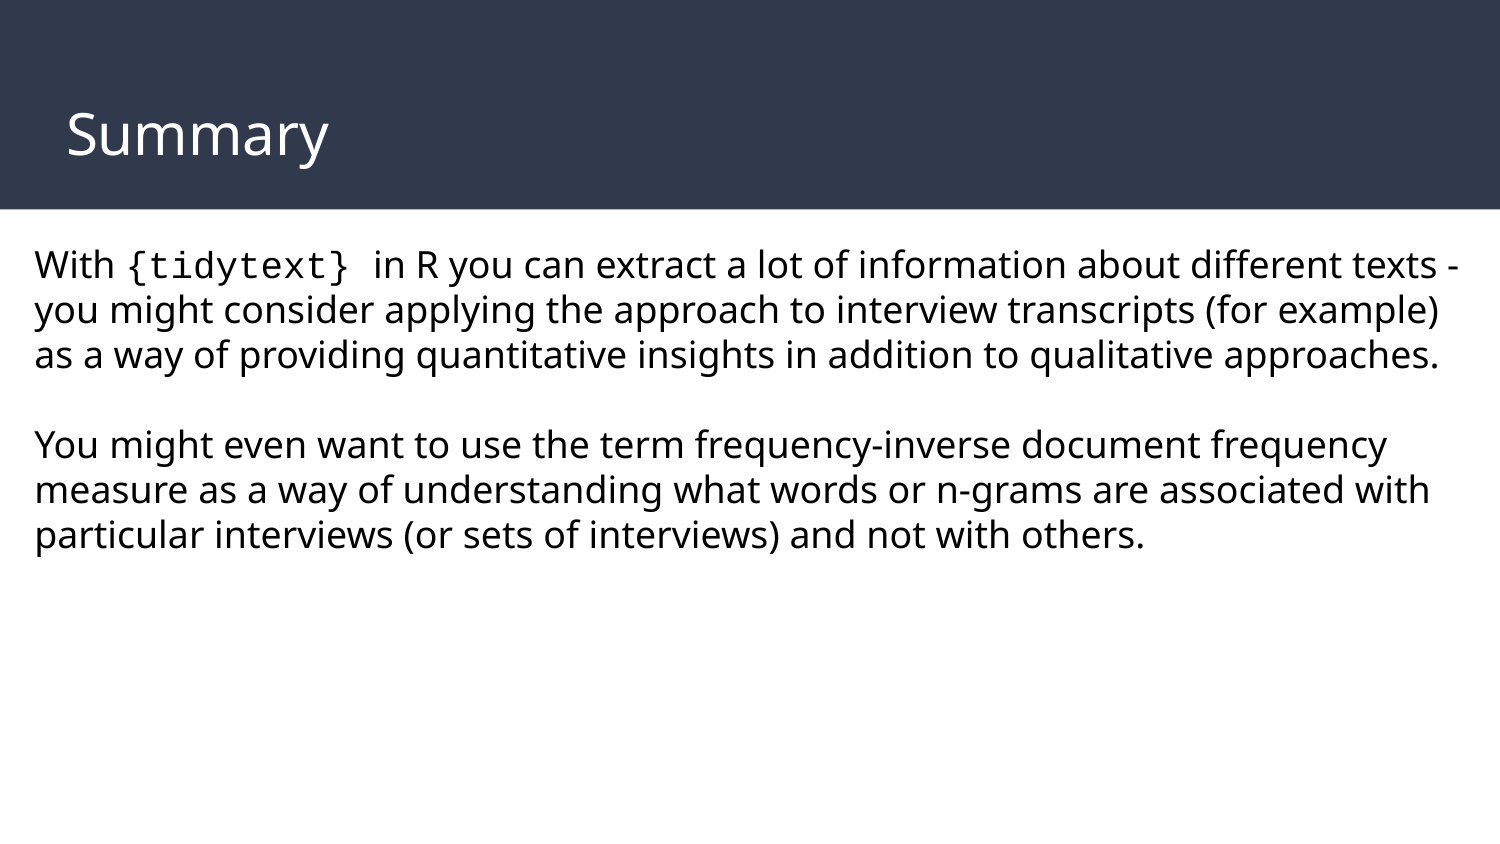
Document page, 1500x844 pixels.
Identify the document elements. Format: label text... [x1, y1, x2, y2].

text_box With {tidytext} in R you can extract a lot of information about different texts - you might consider applying the approach to interview transcripts (for example) as a way of providing quantitative insights in addition to qualitative approaches. You might even want to use the term frequency-inverse document frequency measure as a way of understanding what words or n-grams are associated with particular interviews (or sets of interviews) and not with others. [19, 225, 1488, 571]
title Summary [51, 82, 1449, 185]
